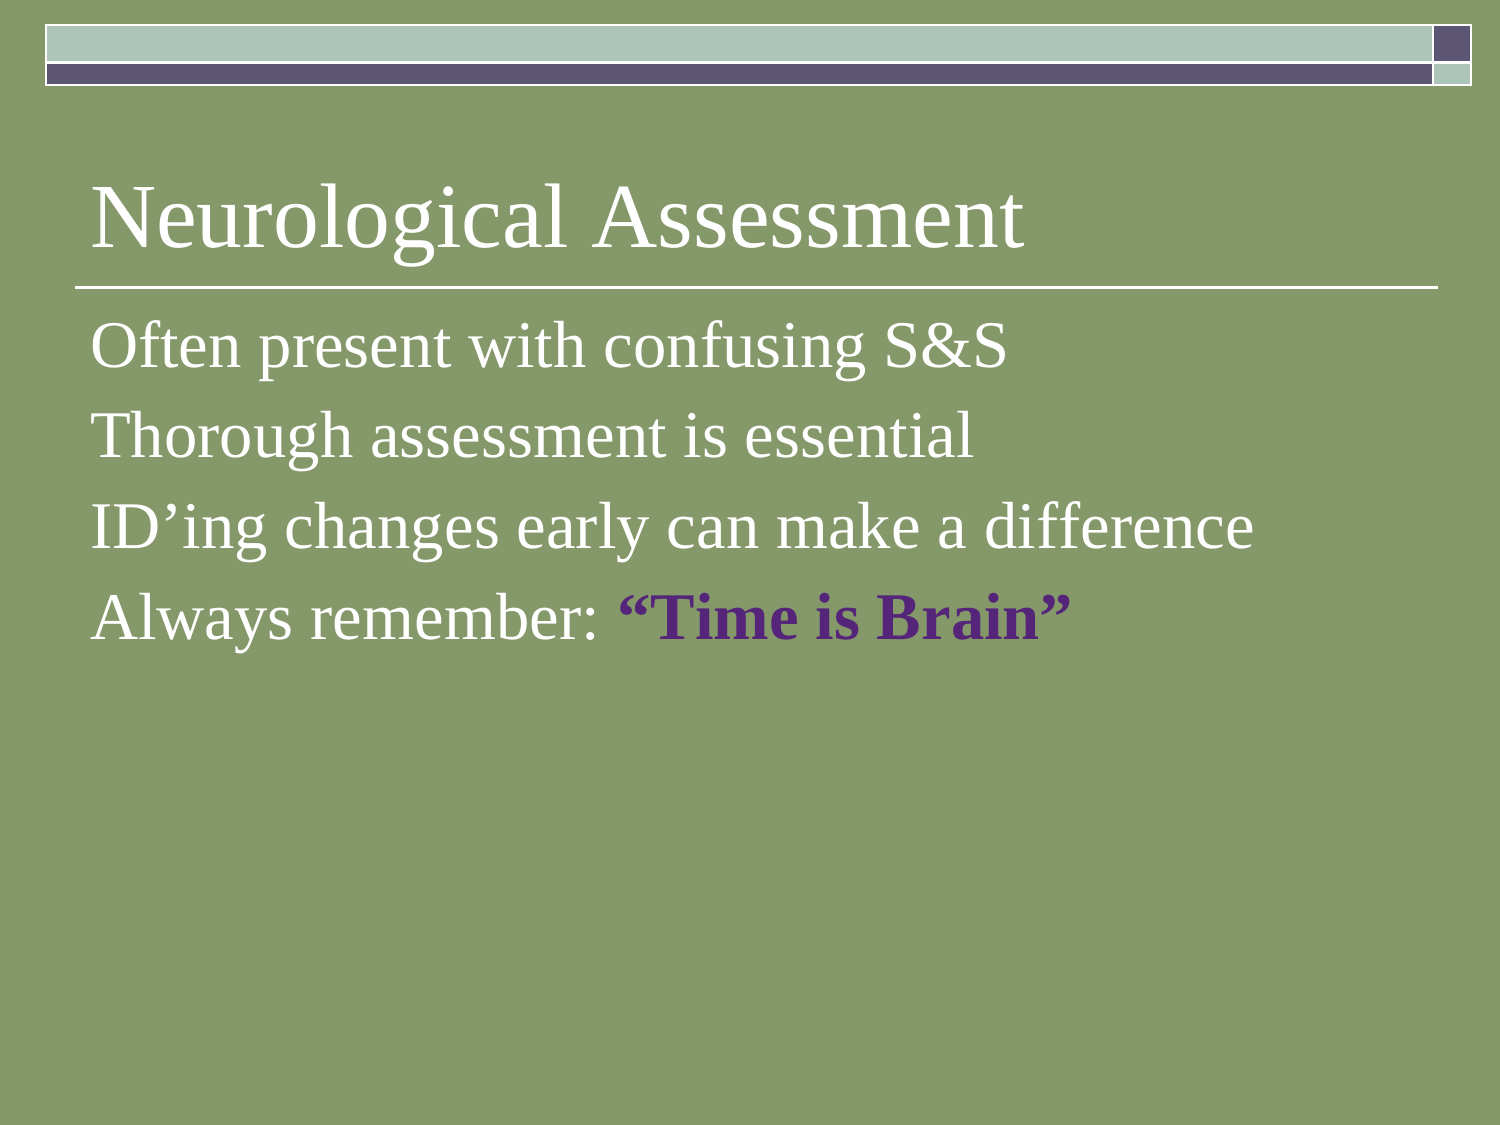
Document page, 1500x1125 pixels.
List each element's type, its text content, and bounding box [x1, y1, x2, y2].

title Neurological Assessment [75, 87, 1426, 275]
list Often present with confusing S&S Thorough assessment is essential ID’ing changes early can make a difference Always remember: “Time is Brain” [75, 299, 1426, 1006]
